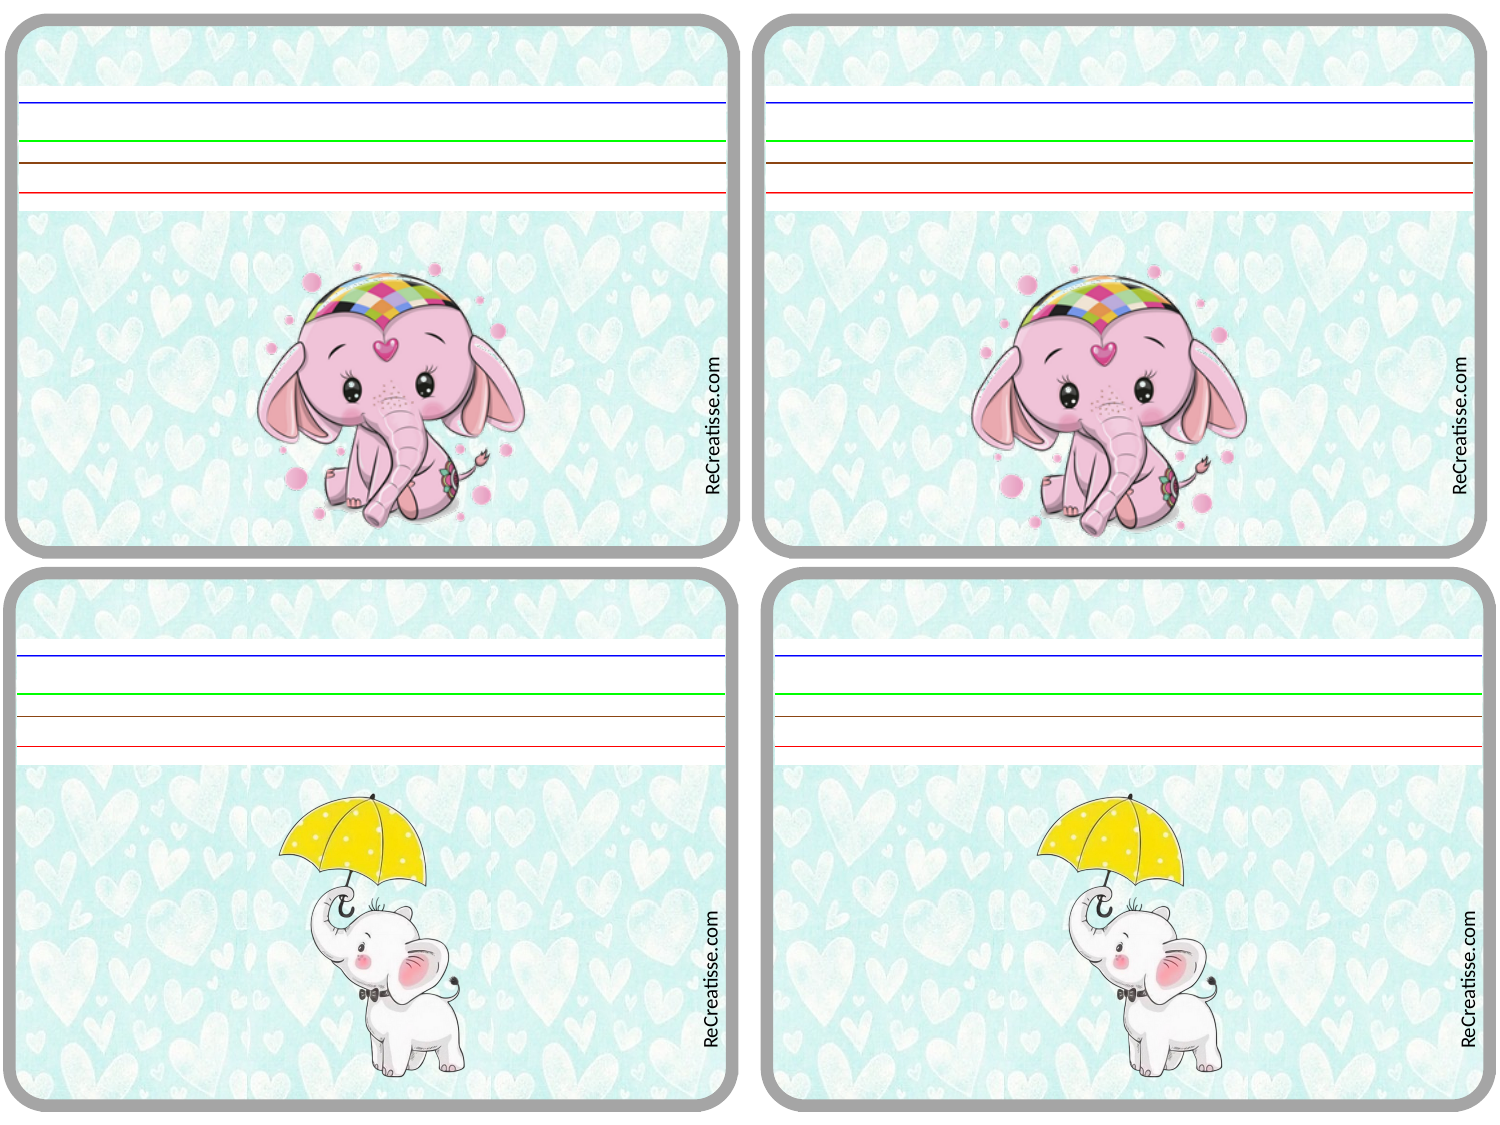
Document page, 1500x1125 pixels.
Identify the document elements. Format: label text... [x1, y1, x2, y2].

picture [275, 791, 467, 1079]
text_box ReCreatisse.com [1447, 895, 1487, 1064]
picture [766, 86, 1473, 211]
picture [17, 639, 725, 765]
text_box [9, 573, 733, 1106]
text_box ReCreatisse.com [691, 342, 731, 510]
picture [19, 86, 726, 211]
picture [252, 257, 528, 531]
text_box [11, 19, 734, 553]
picture [775, 639, 1482, 765]
text_box [758, 19, 1481, 553]
text_box ReCreatisse.com [1438, 342, 1478, 510]
text_box [766, 573, 1490, 1106]
picture [1033, 791, 1224, 1079]
text_box ReCreatisse.com [689, 895, 729, 1064]
picture [966, 258, 1250, 540]
